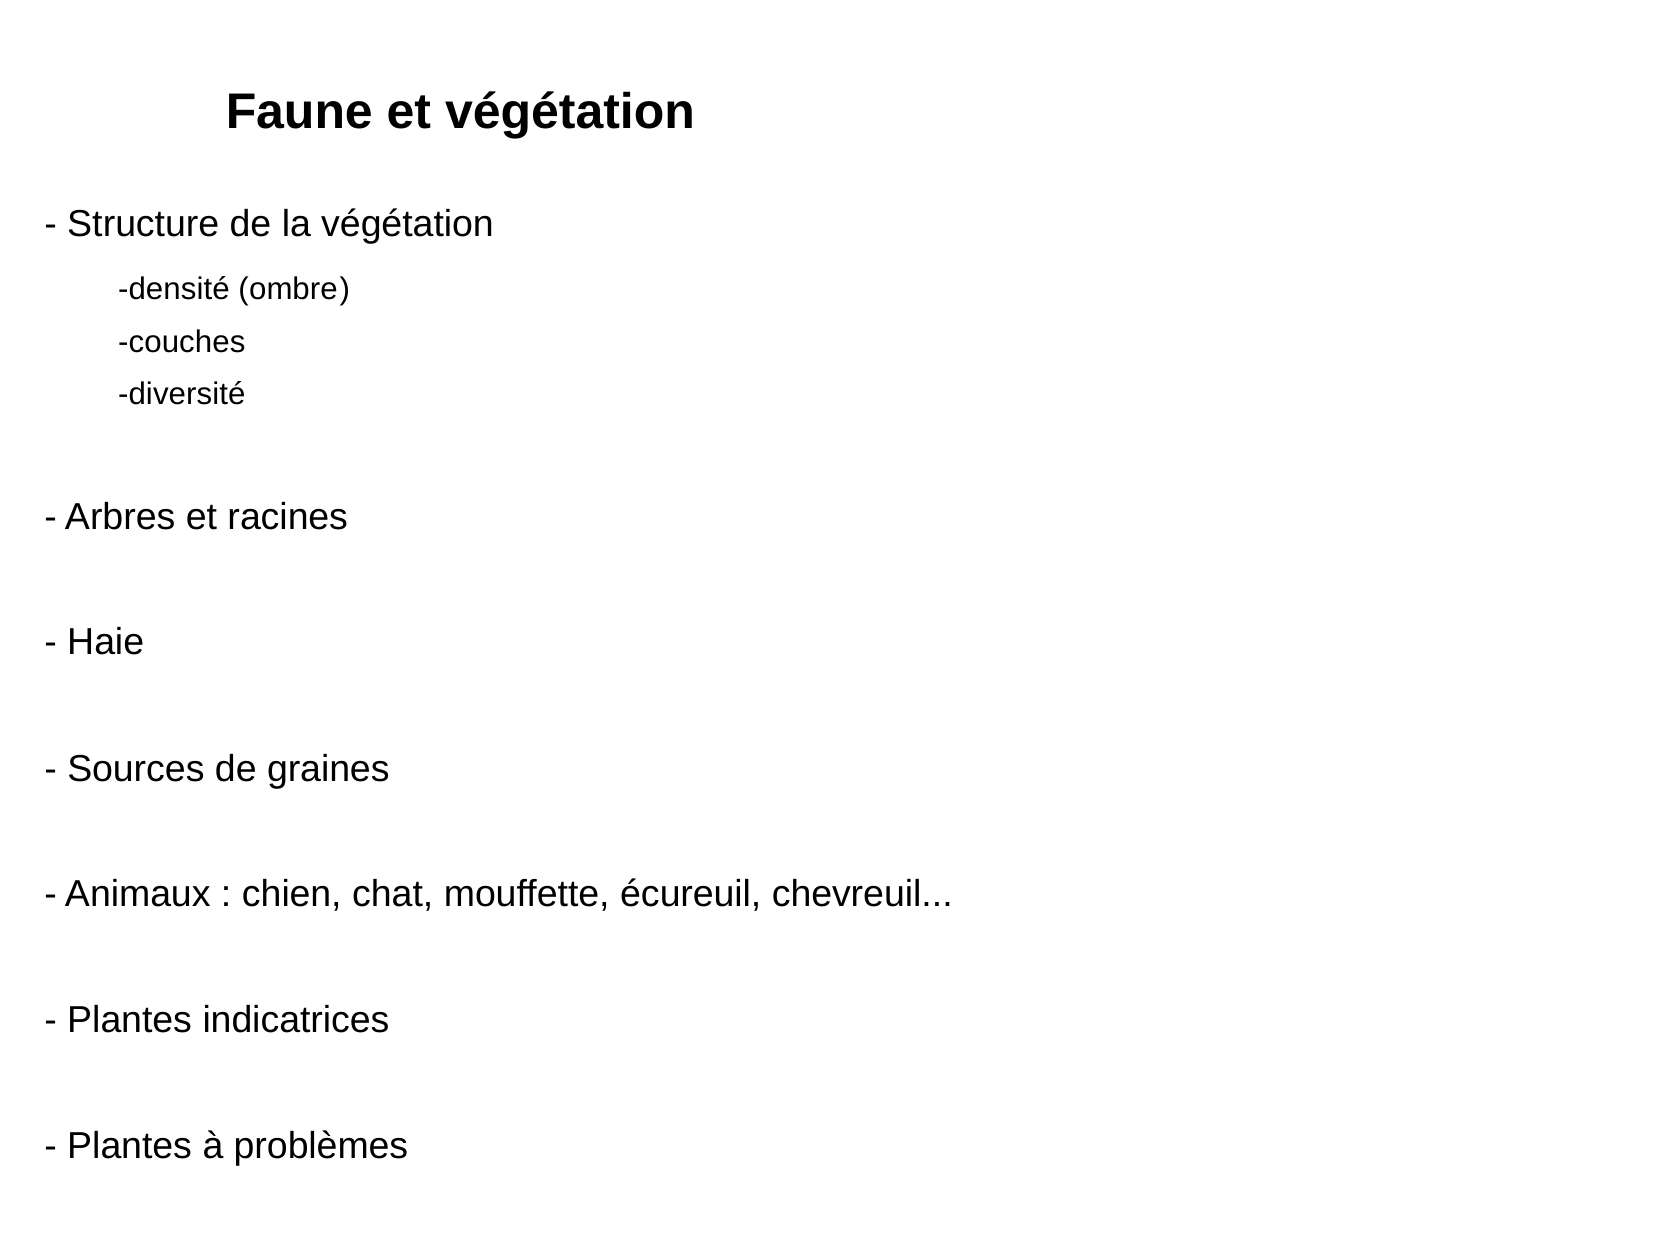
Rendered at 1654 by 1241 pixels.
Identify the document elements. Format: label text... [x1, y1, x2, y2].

text_box - Structure de la végétation -densité (ombre ) -couches -diversité - Arbres et racines - Haie - Sources de graines - Animaux : chien, chat, mouffette, écureuil, chevreuil... - Plantes indicatrices - Plantes à problèmes [29, 173, 1022, 1155]
title Faune et végétation [82, 8, 839, 173]
